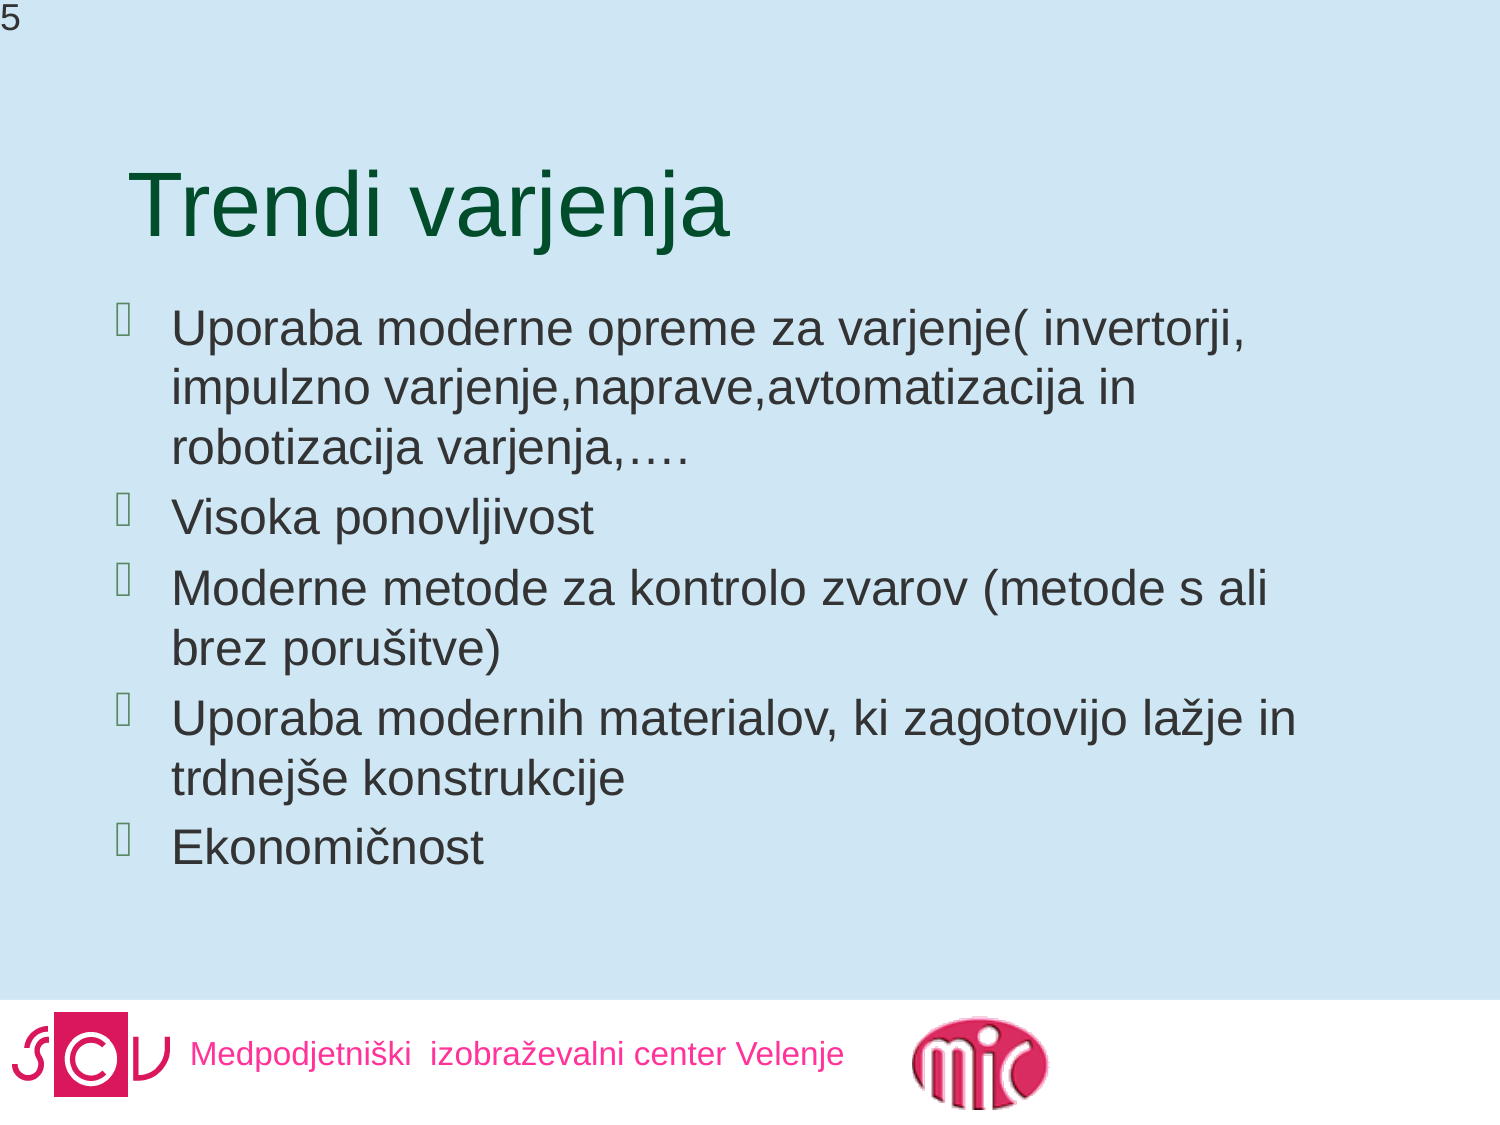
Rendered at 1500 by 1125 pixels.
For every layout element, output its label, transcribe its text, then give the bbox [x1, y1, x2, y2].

list Uporaba moderne opreme za varjenje( invertorji, impulzno varjenje,naprave,avtomatizacija in robotizacija varjenja,…. Visoka ponovljivost Moderne metode za kontrolo zvarov (metode s ali brez porušitve) Uporaba modernih materialov, ki zagotovijo lažje in trdnejše konstrukcije Ekonomičnost [99, 287, 1375, 963]
title Trendi varjenja [112, 75, 1388, 263]
picture [12, 1012, 170, 1097]
picture [912, 1012, 1050, 1110]
